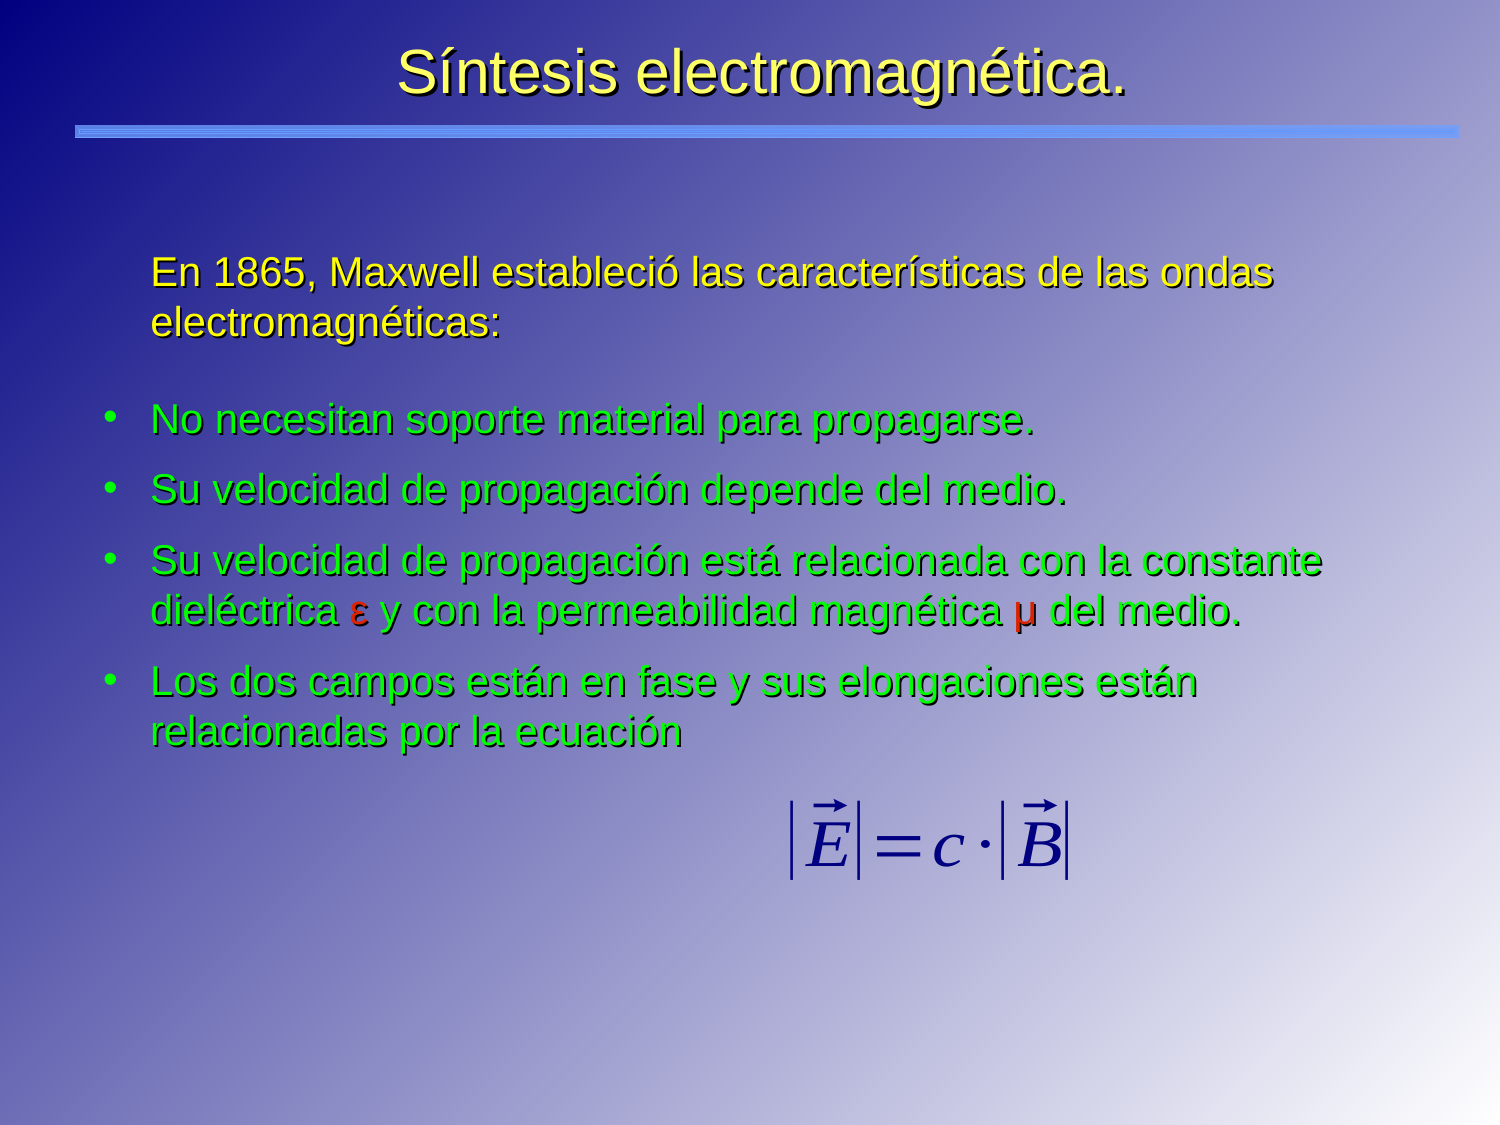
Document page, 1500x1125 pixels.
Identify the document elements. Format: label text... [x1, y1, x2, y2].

text_box Síntesis electromagnética. [50, 23, 1476, 114]
text_box En 1865, Maxwell estableció las características de las ondas electromagnéticas: [88, 237, 1477, 325]
text_box [75, 125, 1460, 138]
chart [767, 797, 1100, 882]
text_box No necesitan soporte material para propagarse. Su velocidad de propagación depende del medio. Su velocidad de propagación está relacionada con la constante dieléctrica ε y con la permeabilidad magnética μ del medio. Los dos campos están en fase y sus elongaciones están relacionadas por la ecuación [88, 383, 1418, 472]
